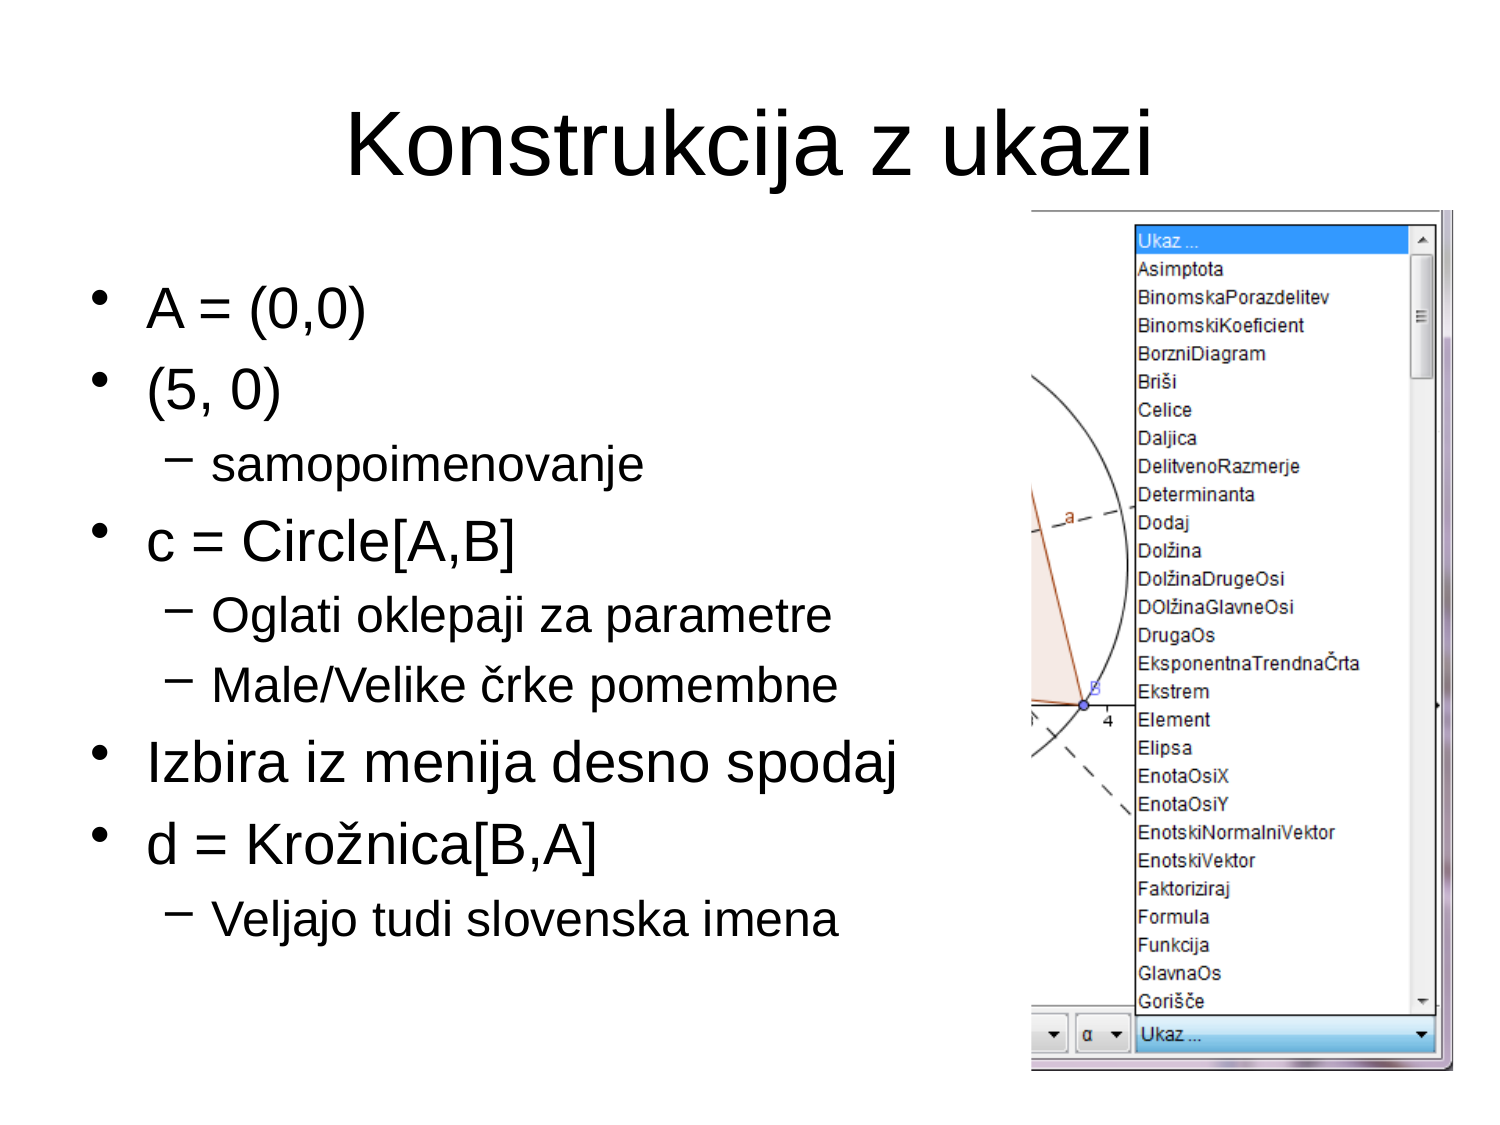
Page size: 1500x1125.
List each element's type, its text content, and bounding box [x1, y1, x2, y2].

picture [1031, 210, 1454, 1071]
title Konstrukcija z ukazi [75, 45, 1425, 233]
list A = (0,0) (5, 0) samopoimenovanje c = Circle[A,B] Oglati oklepaji za parametre Male/Velike črke pomembne Izbira iz menija desno spodaj d = Krožnica[B,A] Veljajo tudi slovenska imena [75, 262, 1031, 1005]
